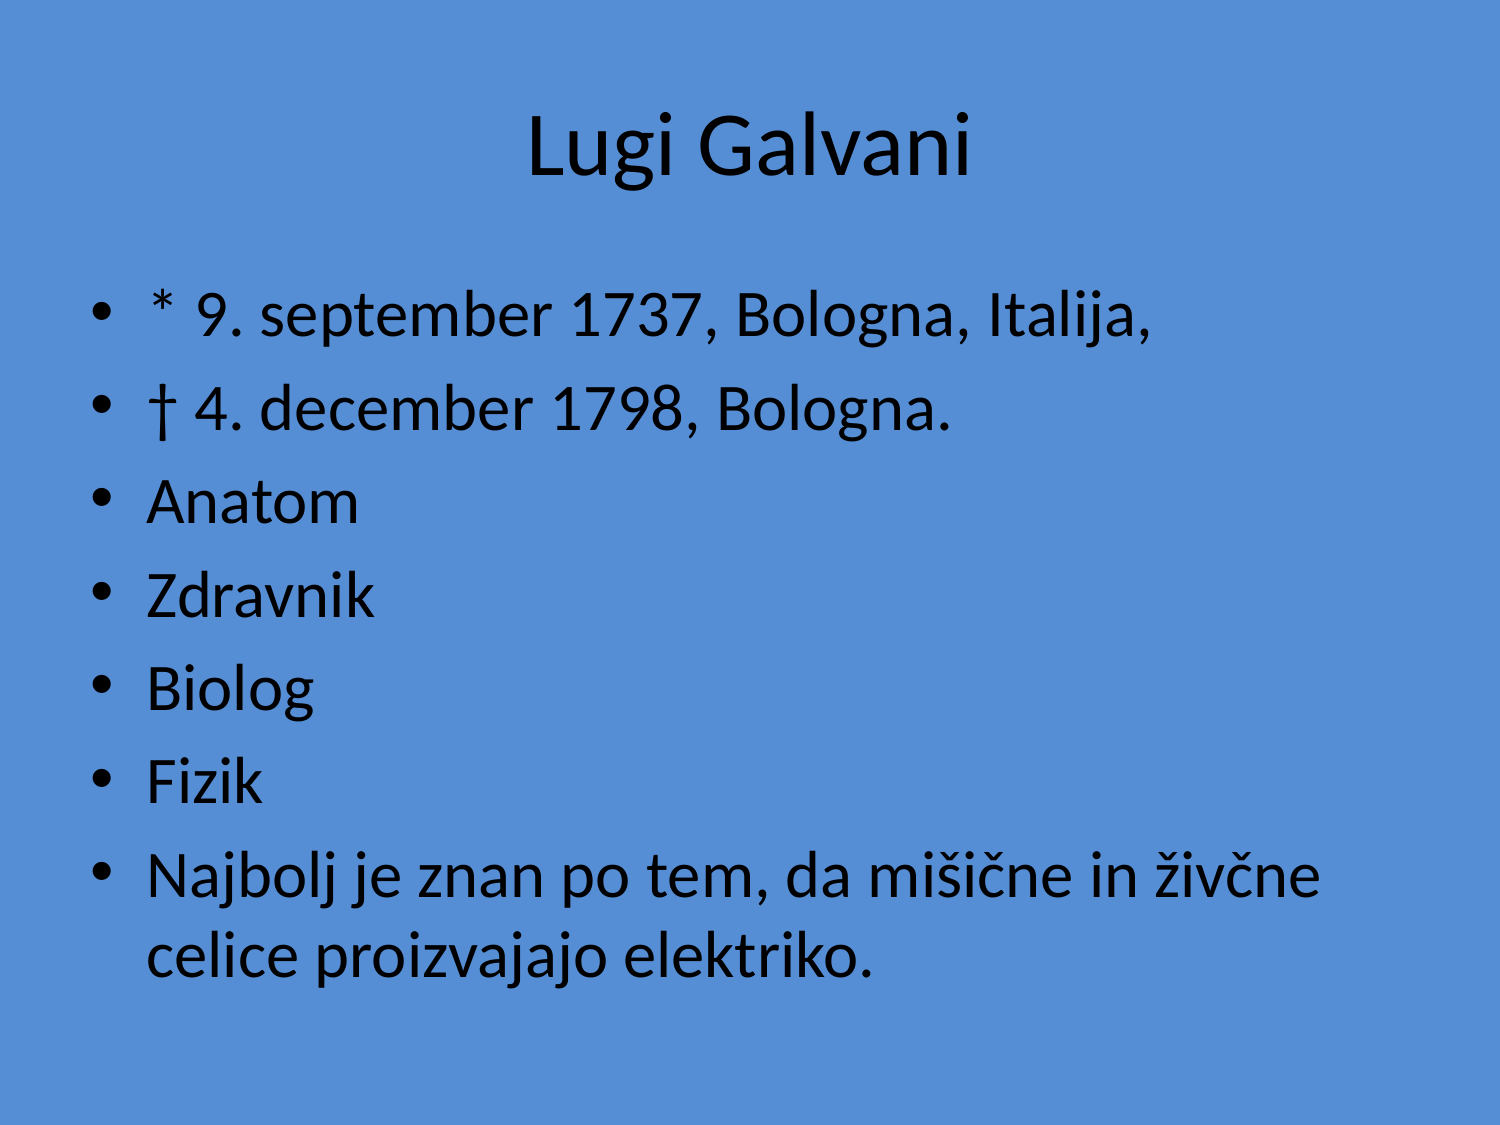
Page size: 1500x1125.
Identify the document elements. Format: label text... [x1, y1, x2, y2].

title Lugi Galvani [75, 45, 1425, 233]
list * 9. september 1737, Bologna, Italija, † 4. december 1798, Bologna. Anatom Zdravnik Biolog Fizik Najbolj je znan po tem, da mišične in živčne celice proizvajajo elektriko. [75, 262, 1425, 1005]
